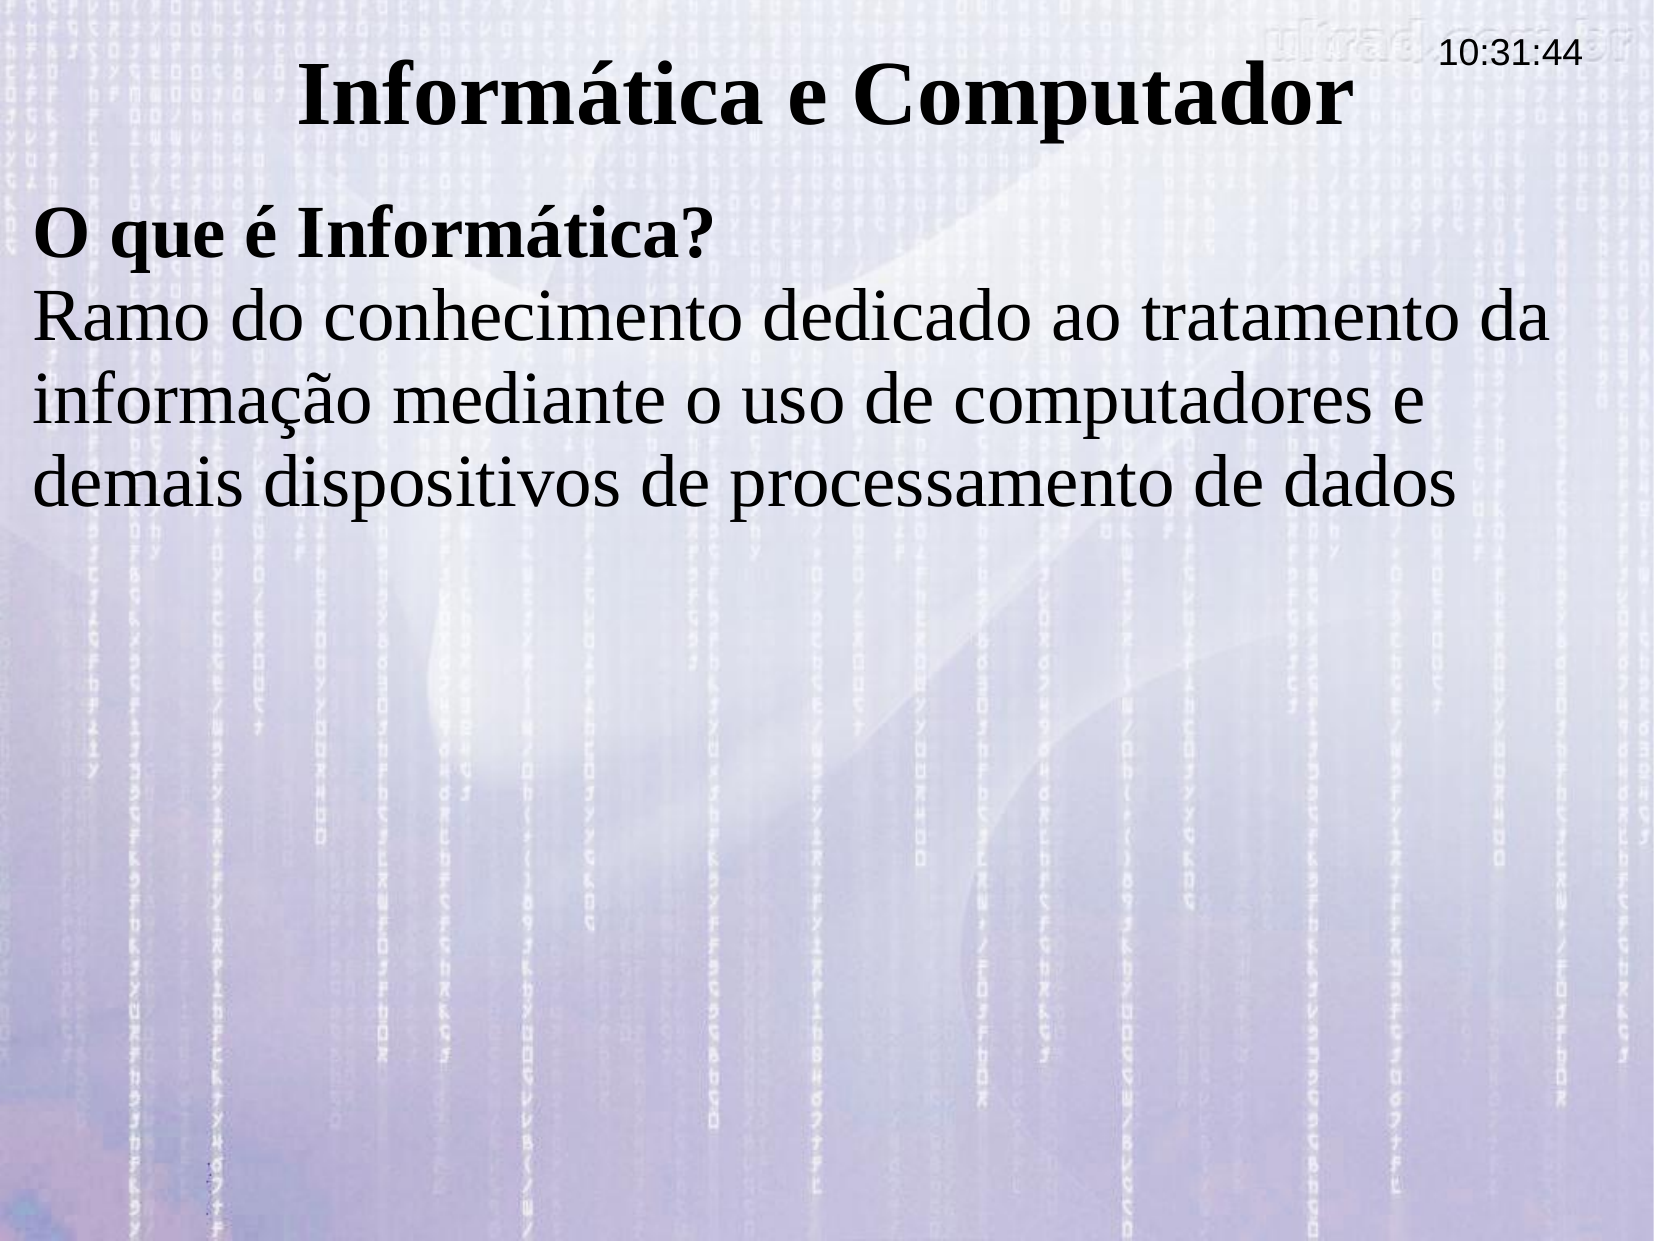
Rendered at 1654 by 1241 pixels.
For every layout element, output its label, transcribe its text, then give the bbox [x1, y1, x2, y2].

text_box O que é Informática? Ramo do conhecimento dedicado ao tratamento da informação mediante o uso de computadores e demais dispositivos de processamento de dados [17, 183, 1625, 848]
text_box 11:21:03 [1423, 23, 1631, 94]
text_box Informática e Computador [29, 35, 1625, 171]
picture [0, 0, 1654, 1241]
